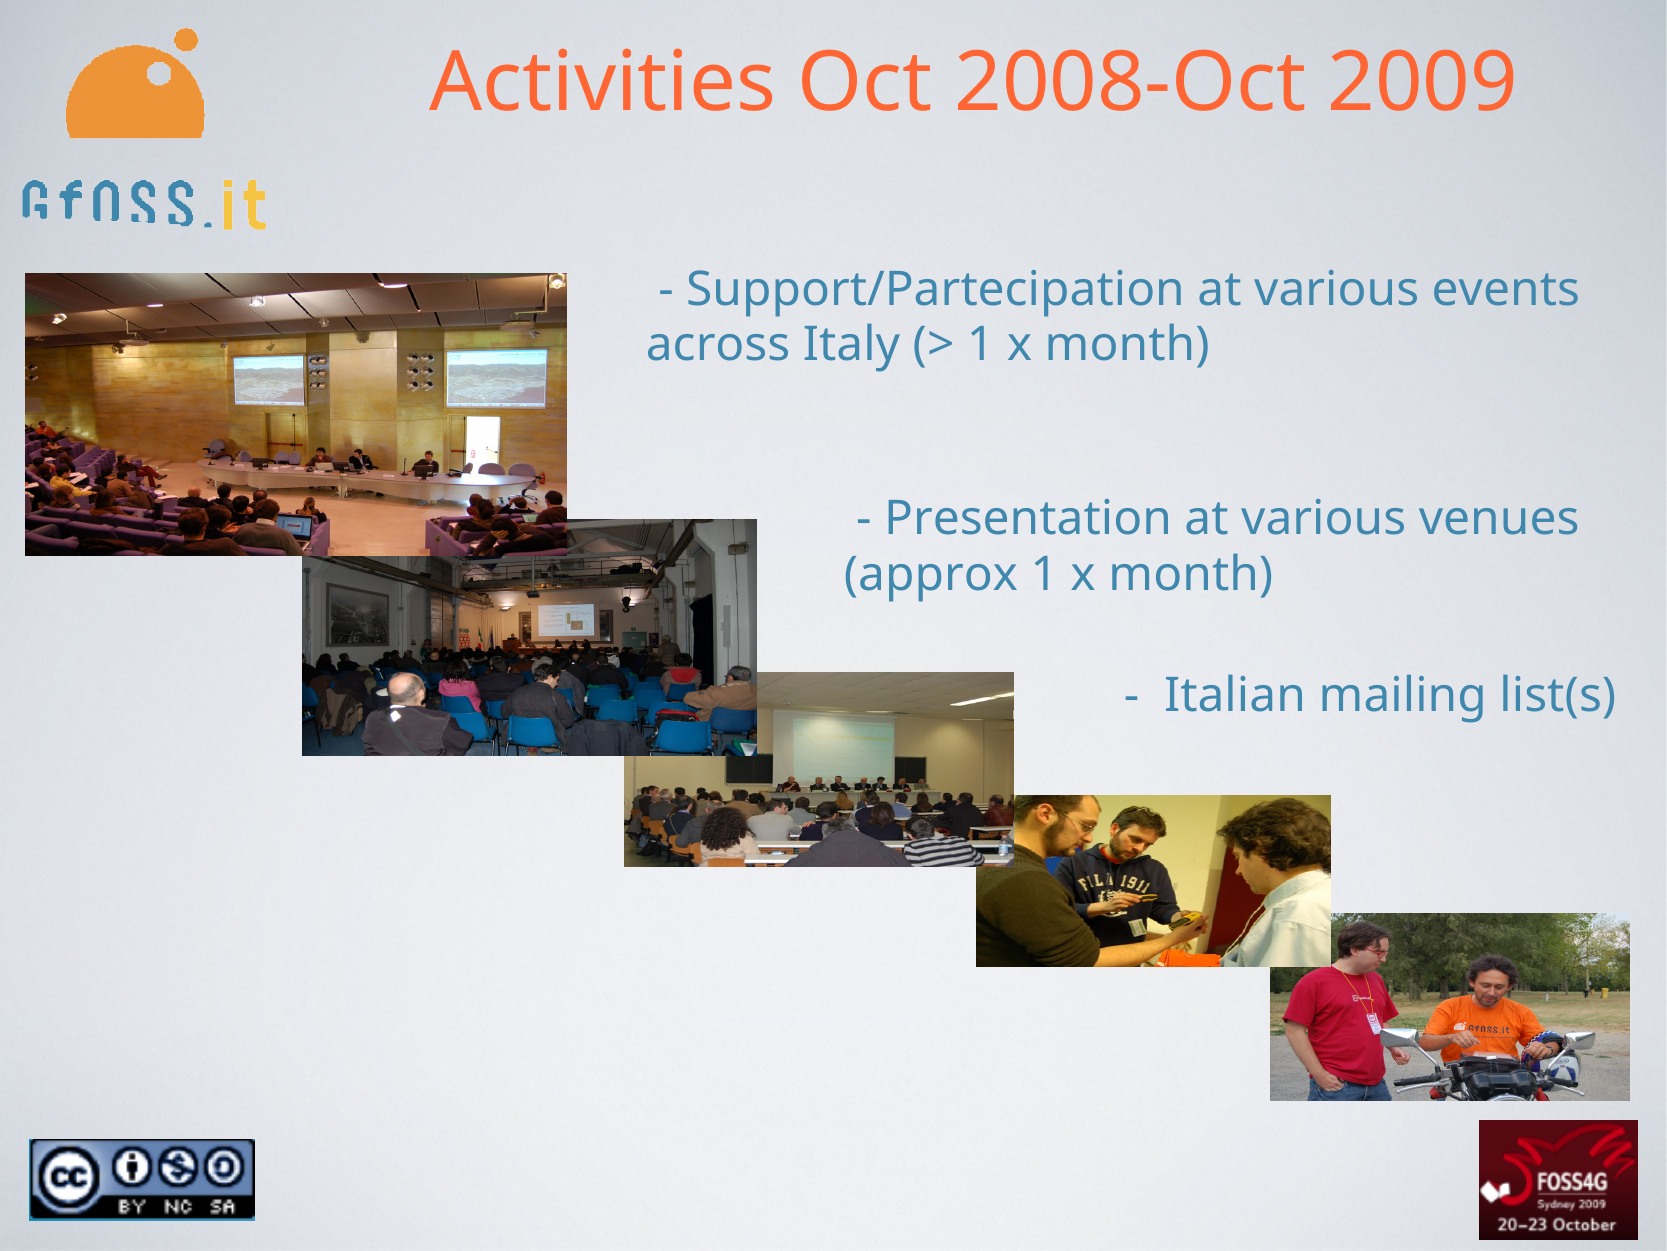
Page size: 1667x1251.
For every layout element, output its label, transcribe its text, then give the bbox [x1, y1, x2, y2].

text_box - Support/Partecipation at various events across Italy (> 1 x month) [645, 256, 1640, 378]
title Activities Oct 2008-Oct 2009 [324, 8, 1625, 148]
picture [0, 0, 1667, 1251]
text_box - Presentation at various venues (approx 1 x month) [843, 485, 1636, 607]
text_box - Italian mailing list(s) [1123, 667, 1637, 722]
